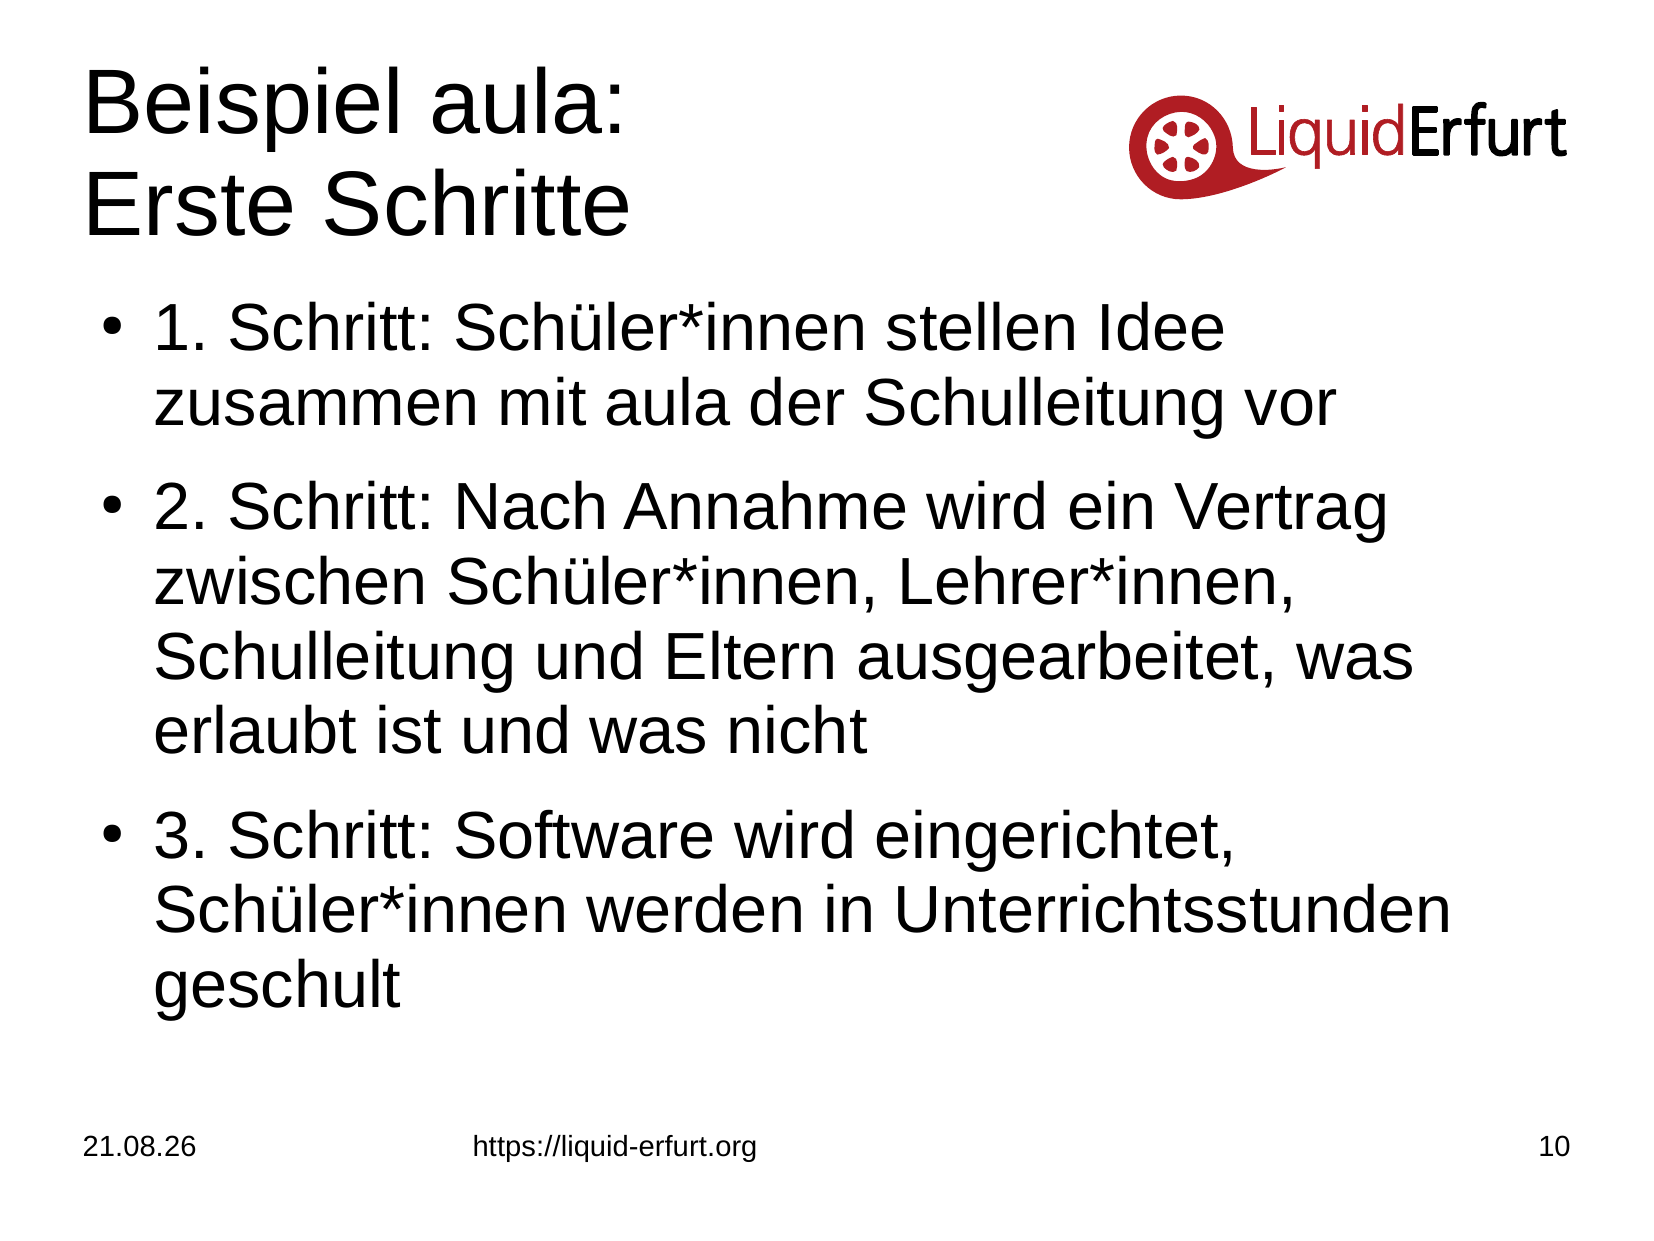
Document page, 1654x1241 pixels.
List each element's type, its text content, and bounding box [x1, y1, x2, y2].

list 1. Schritt: Schüler*innen stellen Idee zusammen mit aula der Schulleitung vor 2. Schritt: Nach Annahme wird ein Vertrag zwischen Schüler*innen, Lehrer*innen, Schulleitung und Eltern ausgearbeitet, was erlaubt ist und was nicht 3. Schritt: Software wird eingerichtet, Schüler*innen werden in Unterrichtsstunden geschult [82, 290, 1571, 1023]
title Beispiel aula: Erste Schritte [82, 49, 1571, 257]
